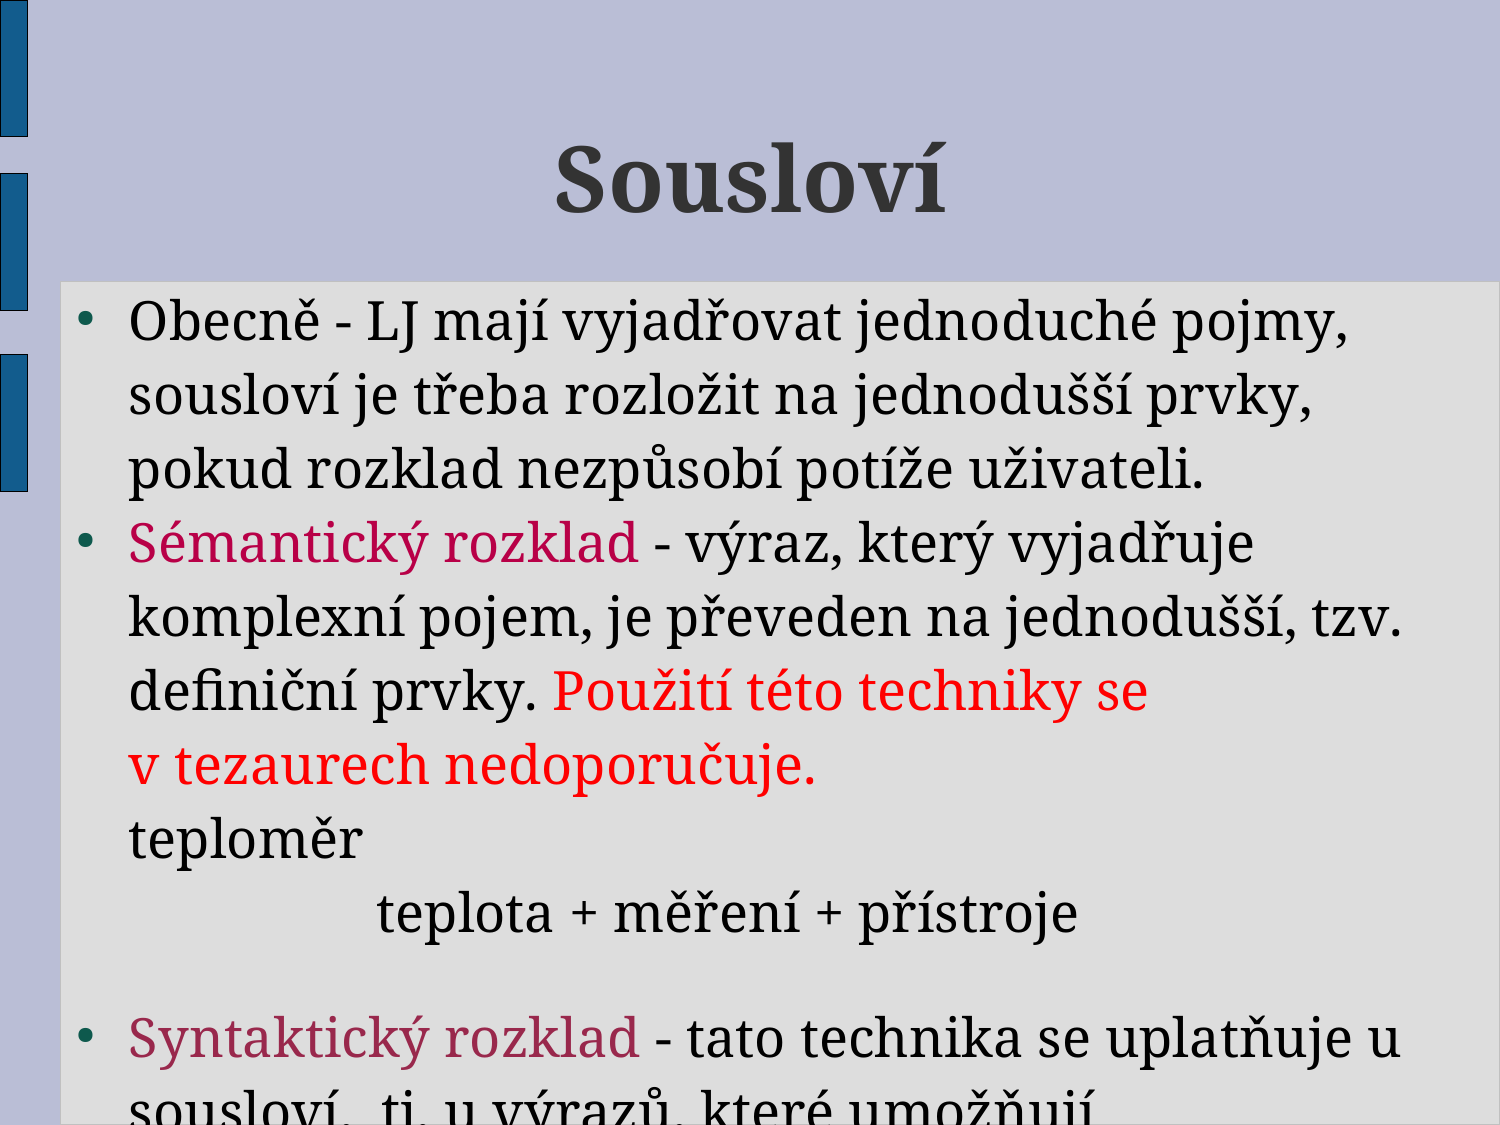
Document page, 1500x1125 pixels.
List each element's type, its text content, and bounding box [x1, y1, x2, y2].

text_box [260, 1065, 441, 1125]
title Sousloví [110, 90, 1392, 264]
list Obecně - LJ mají vyjadřovat jednoduché pojmy, sousloví je třeba rozložit na jednodušší prvky, pokud rozklad nezpůsobí potíže uživateli. Sémantický rozklad - výraz, který vyjadřuje komplexní pojem, je převeden na jednodušší, tzv. definiční prvky. Použití této techniky se v tezaurech nedoporučuje. teploměr teplota + měření + přístroje Syntaktický rozklad - tato technika se uplatňuje u sousloví, tj. u výrazů, které umožňují morfologickou analýzu na dílčí složky. tibetský buddhismus Tibet + buddhismus [58, 282, 1448, 1125]
